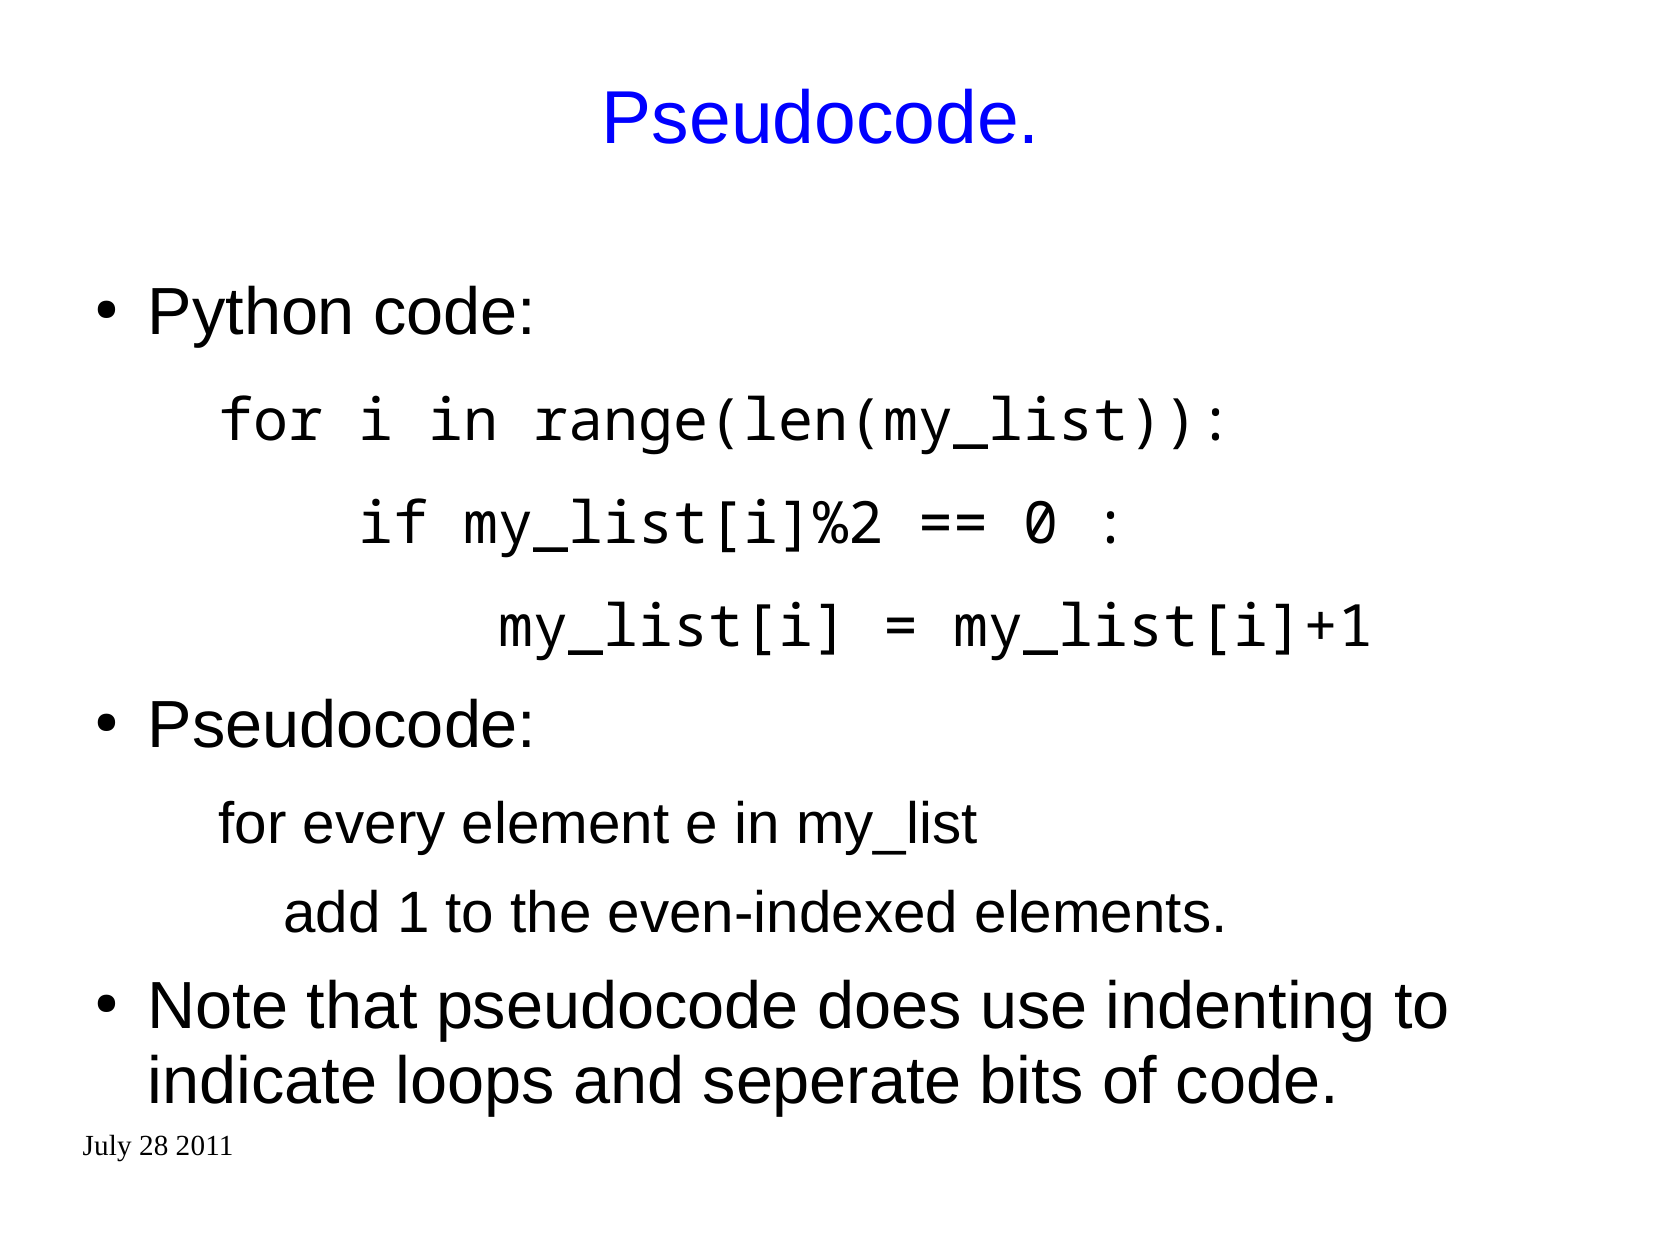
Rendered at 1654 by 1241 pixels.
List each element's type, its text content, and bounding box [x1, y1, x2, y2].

list Python code: for i in range(len(my_list)): if my_list[i]%2 == 0 : my_list[i] = my_list[i]+1 Pseudocode: for every element e in my_list add 1 to the even-indexed elements. Note that pseudocode does use indenting to indicate loops and seperate bits of code. [76, 274, 1565, 1093]
title Pseudocode. [76, 58, 1565, 178]
